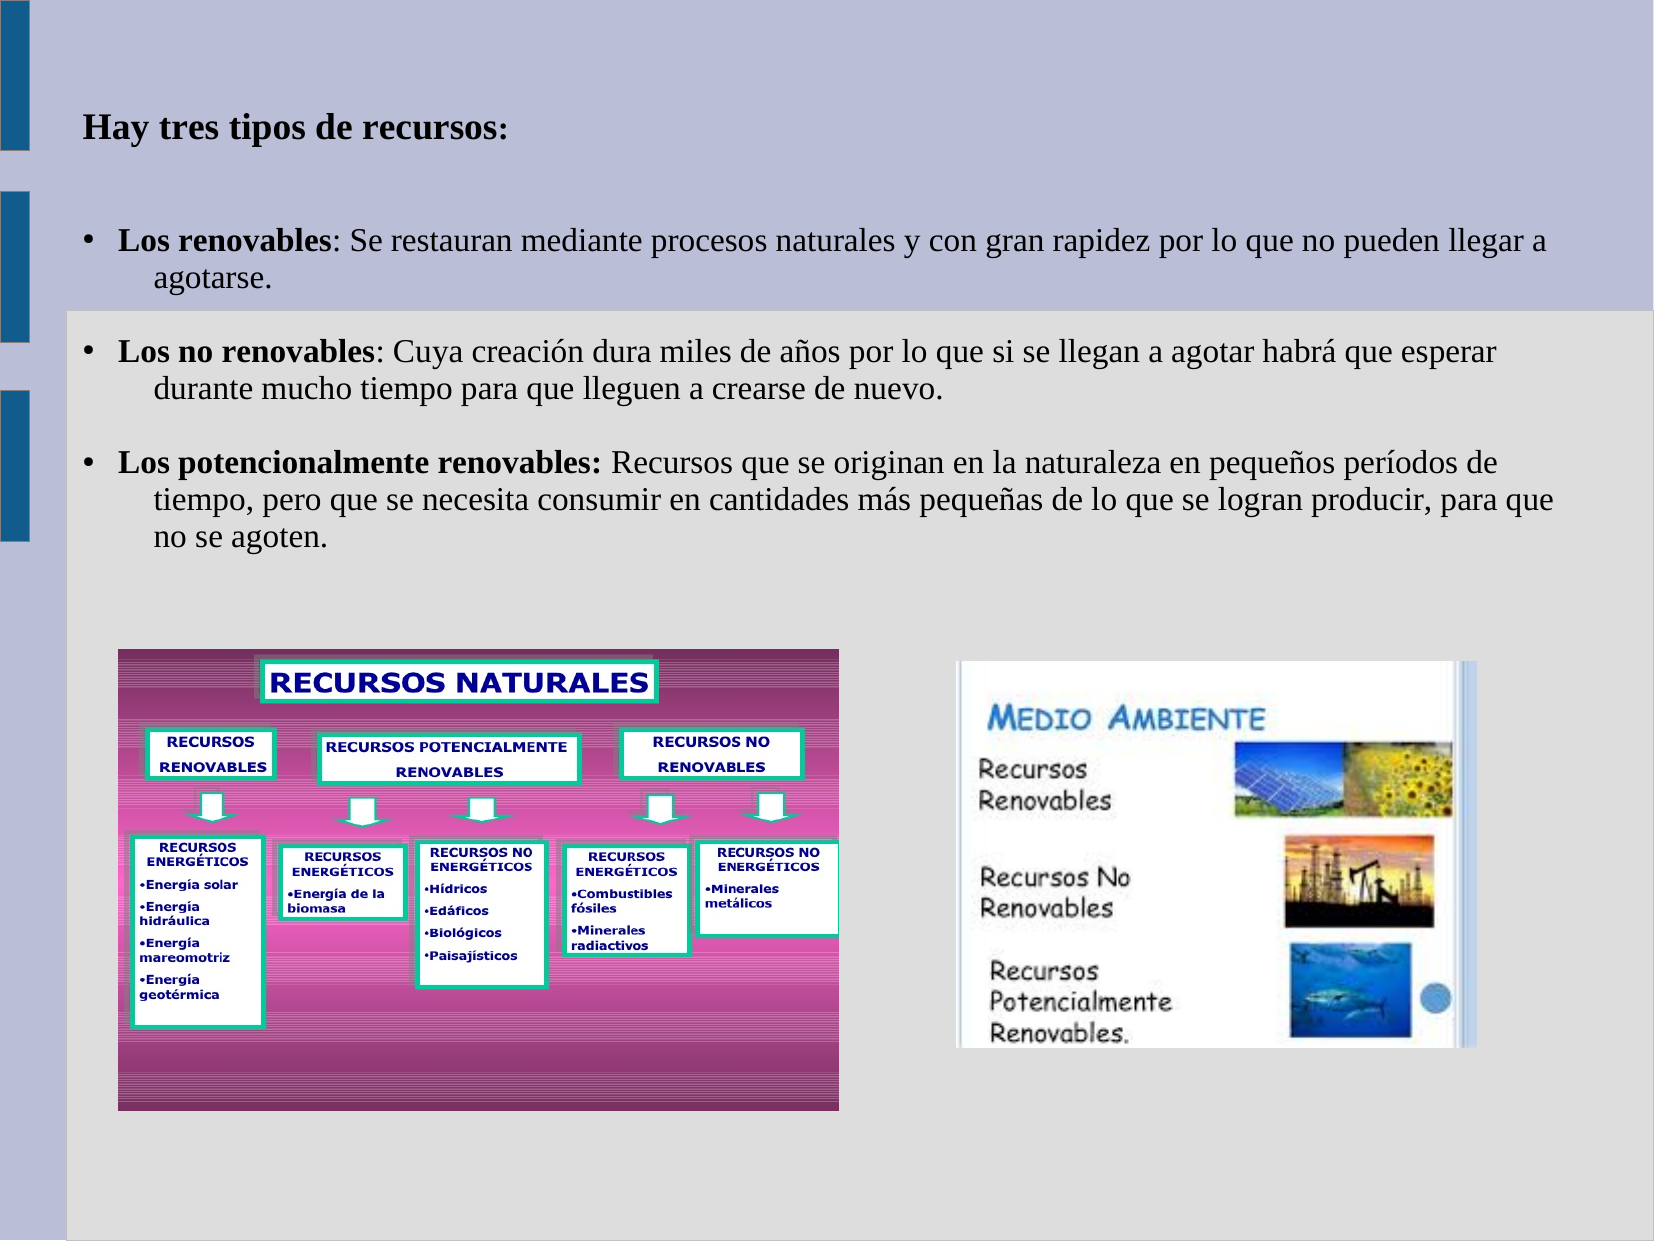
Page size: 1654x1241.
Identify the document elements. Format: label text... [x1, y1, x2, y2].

subtitle Hay tres tipos de recursos: Los renovables: Se restauran mediante procesos naturales y con gran rapidez por lo que no pueden llegar a agotarse. Los no renovables: Cuya creación dura miles de años por lo que si se llegan a agotar habrá que esperar durante mucho tiempo para que lleguen a crearse de nuevo. Los potencionalmente renovables: Recursos que se originan en la naturaleza en pequeños períodos de tiempo, pero que se necesita consumir en cantidades más pequeñas de lo que se logran producir, para que no se agoten. [82, 100, 1595, 561]
picture [956, 661, 1477, 1048]
picture [118, 649, 839, 1111]
